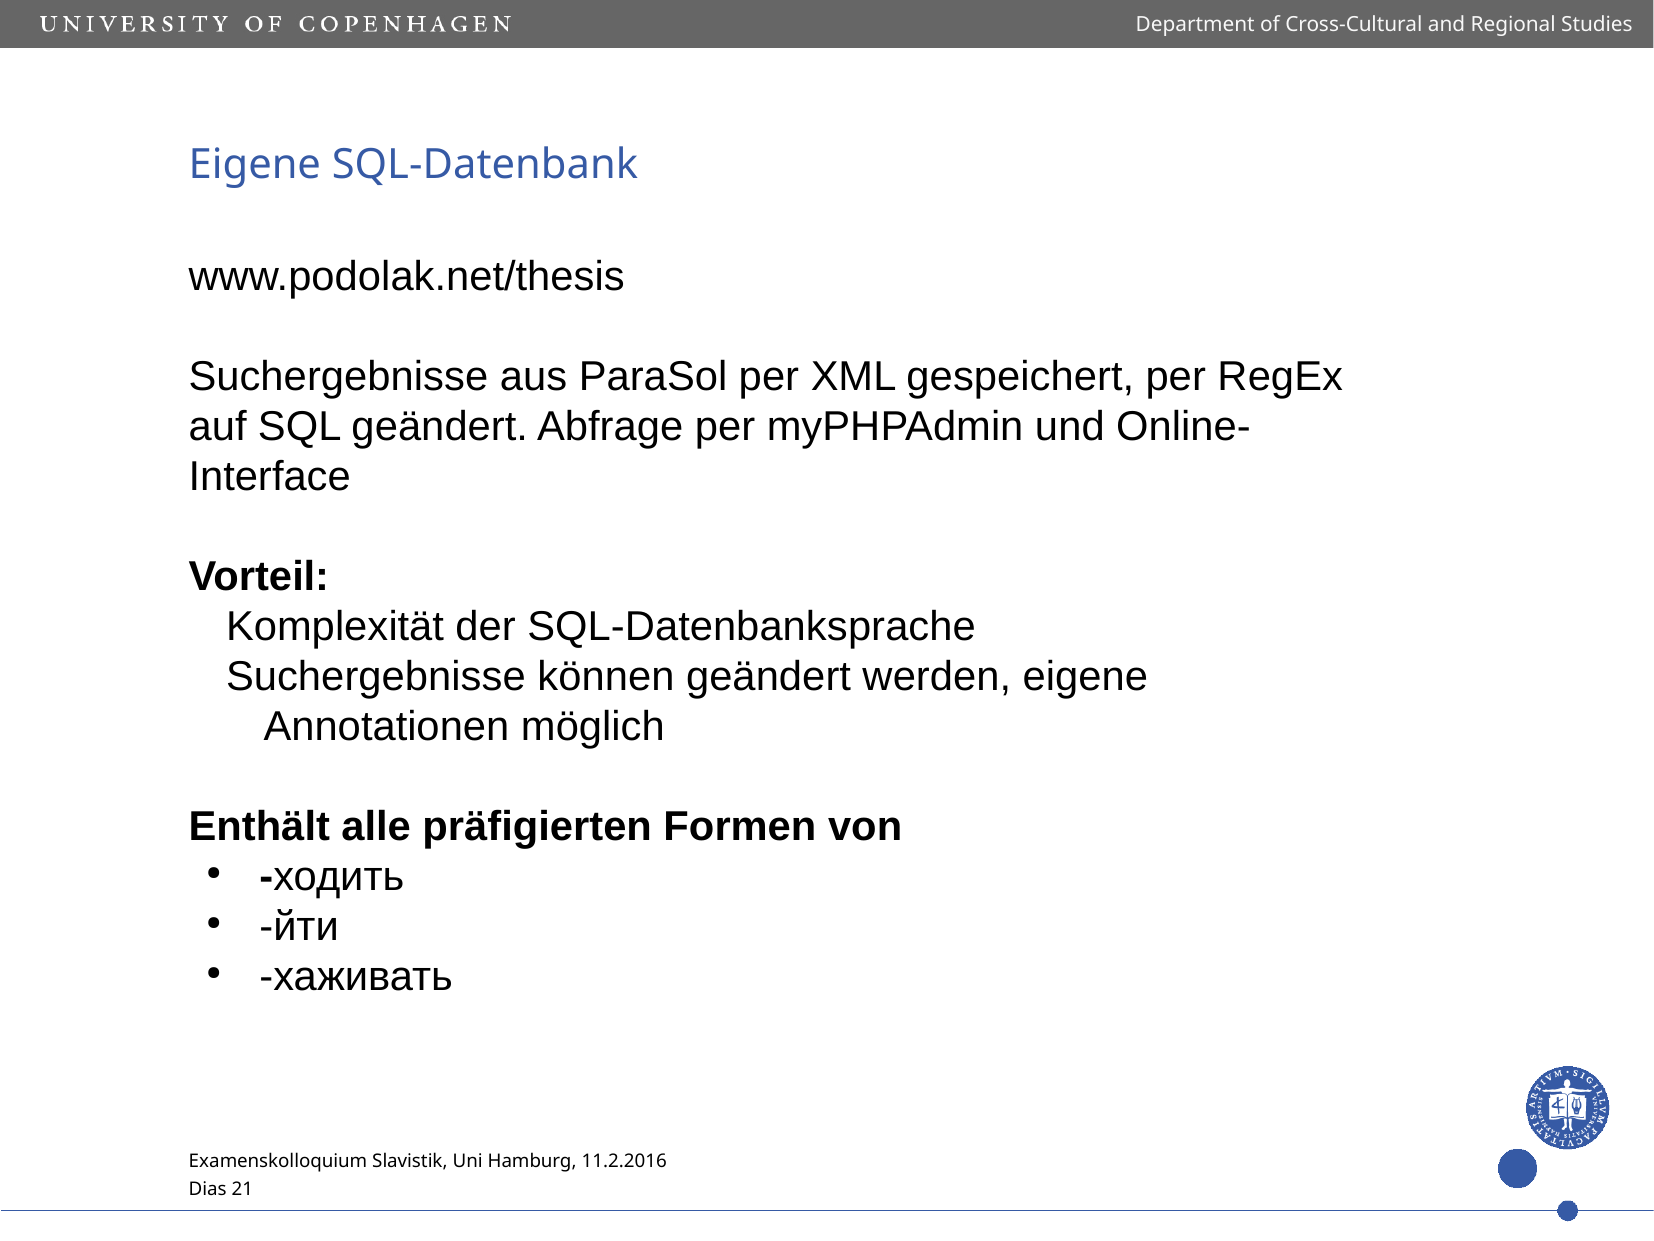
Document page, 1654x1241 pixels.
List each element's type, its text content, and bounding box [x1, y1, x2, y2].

footer Department of Cross-Cultural and Regional Studies [516, 0, 1648, 48]
slide_number Dias <nummer> [188, 1176, 575, 1203]
picture [0, 1007, 1654, 1240]
slide_number Examenskolloquium Slavistik, Uni Hamburg, 11.2.2016 [188, 1148, 1379, 1175]
title Eigene SQL-Datenbank [188, 83, 1378, 188]
list [182, 911, 1372, 1120]
list [188, 248, 1378, 808]
